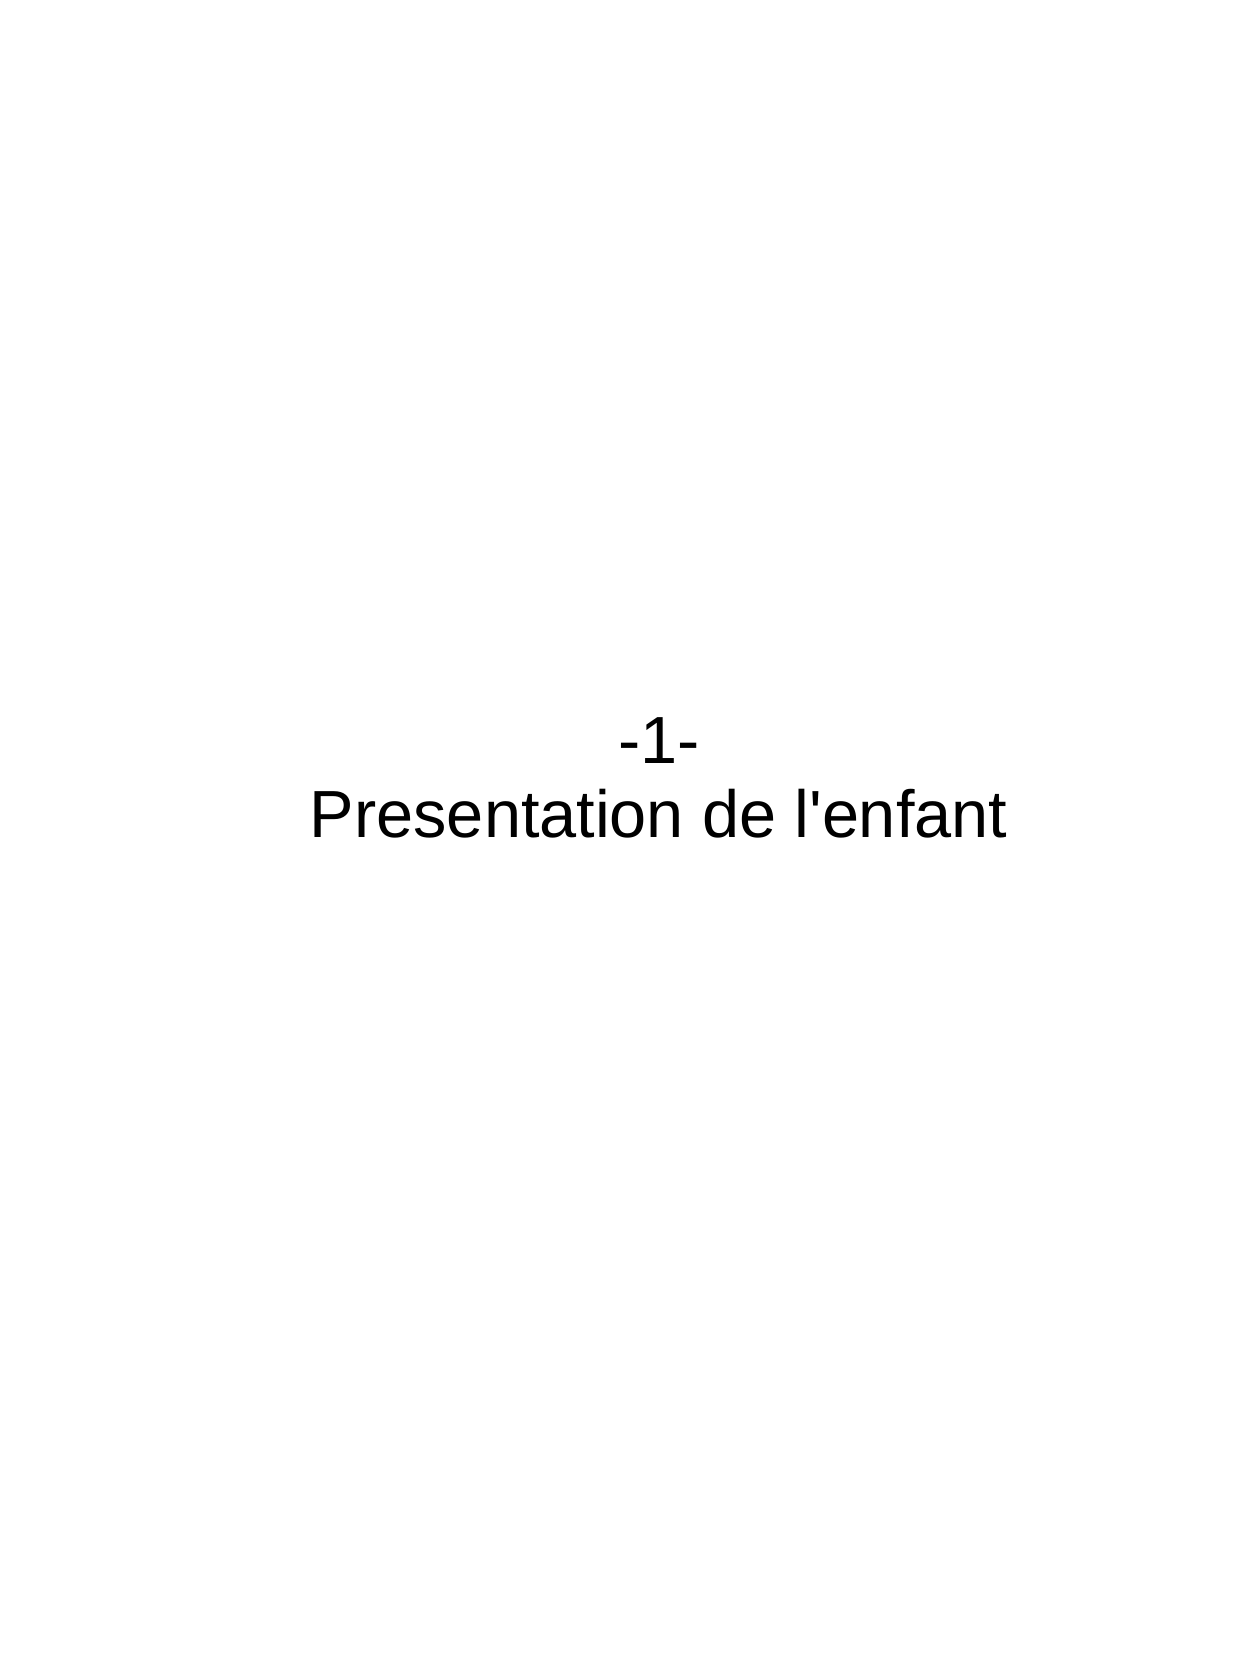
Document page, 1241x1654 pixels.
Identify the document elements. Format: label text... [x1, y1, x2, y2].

text_box -1- Presentation de l'enfant [295, 553, 1023, 853]
